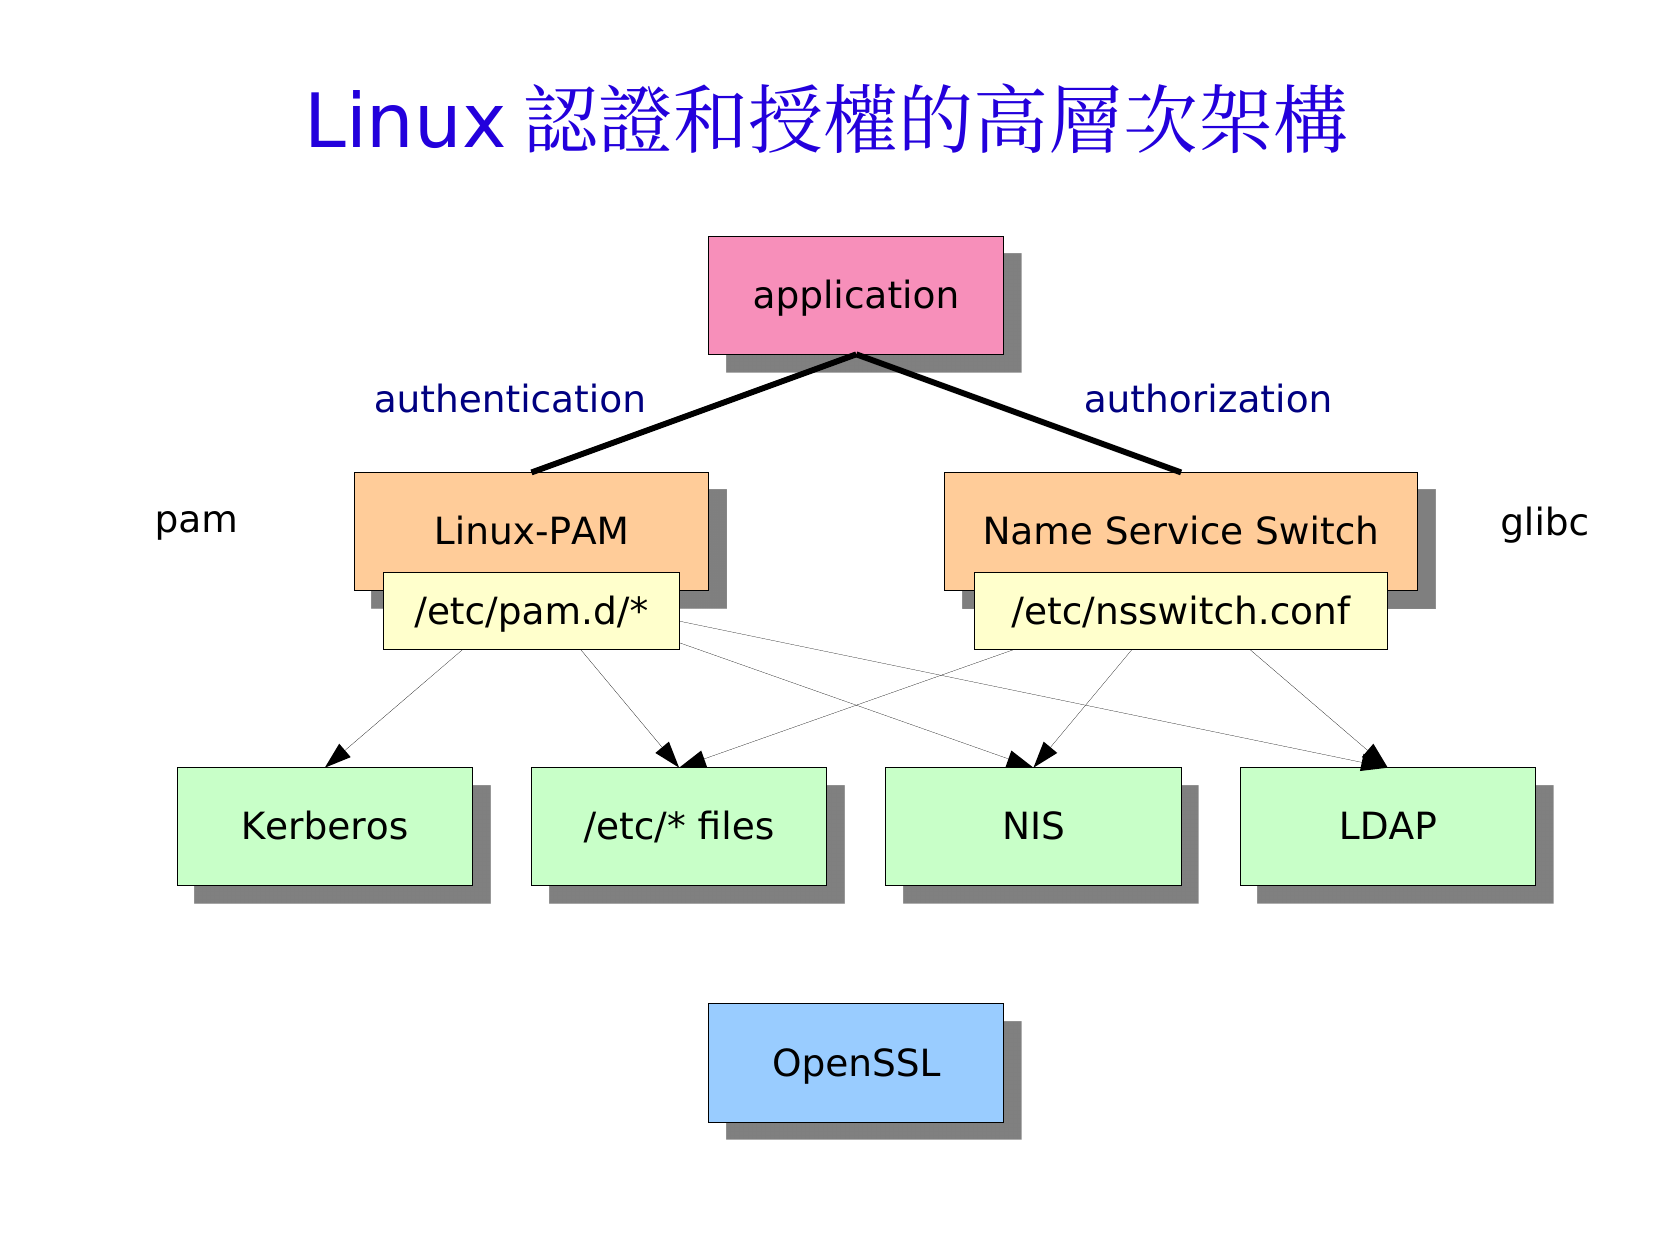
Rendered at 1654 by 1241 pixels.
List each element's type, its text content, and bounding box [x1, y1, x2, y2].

text_box OpenSSL [708, 1003, 1004, 1123]
text_box Name Service Switch [944, 472, 1418, 591]
text_box authorization [1069, 370, 1343, 429]
text_box LDAP [1240, 767, 1536, 886]
text_box /etc/* files [531, 767, 827, 886]
title Linux認證和授權的高層次架構 [82, 49, 1571, 182]
text_box authentication [359, 370, 656, 429]
text_box NIS [885, 767, 1182, 886]
text_box Kerberos [177, 767, 473, 886]
text_box application [708, 236, 1004, 355]
text_box Linux-PAM [354, 472, 709, 591]
text_box pam [139, 490, 251, 550]
text_box /etc/nsswitch.conf [974, 572, 1388, 650]
text_box glibc [1485, 493, 1603, 552]
text_box /etc/pam.d/* [383, 572, 680, 650]
